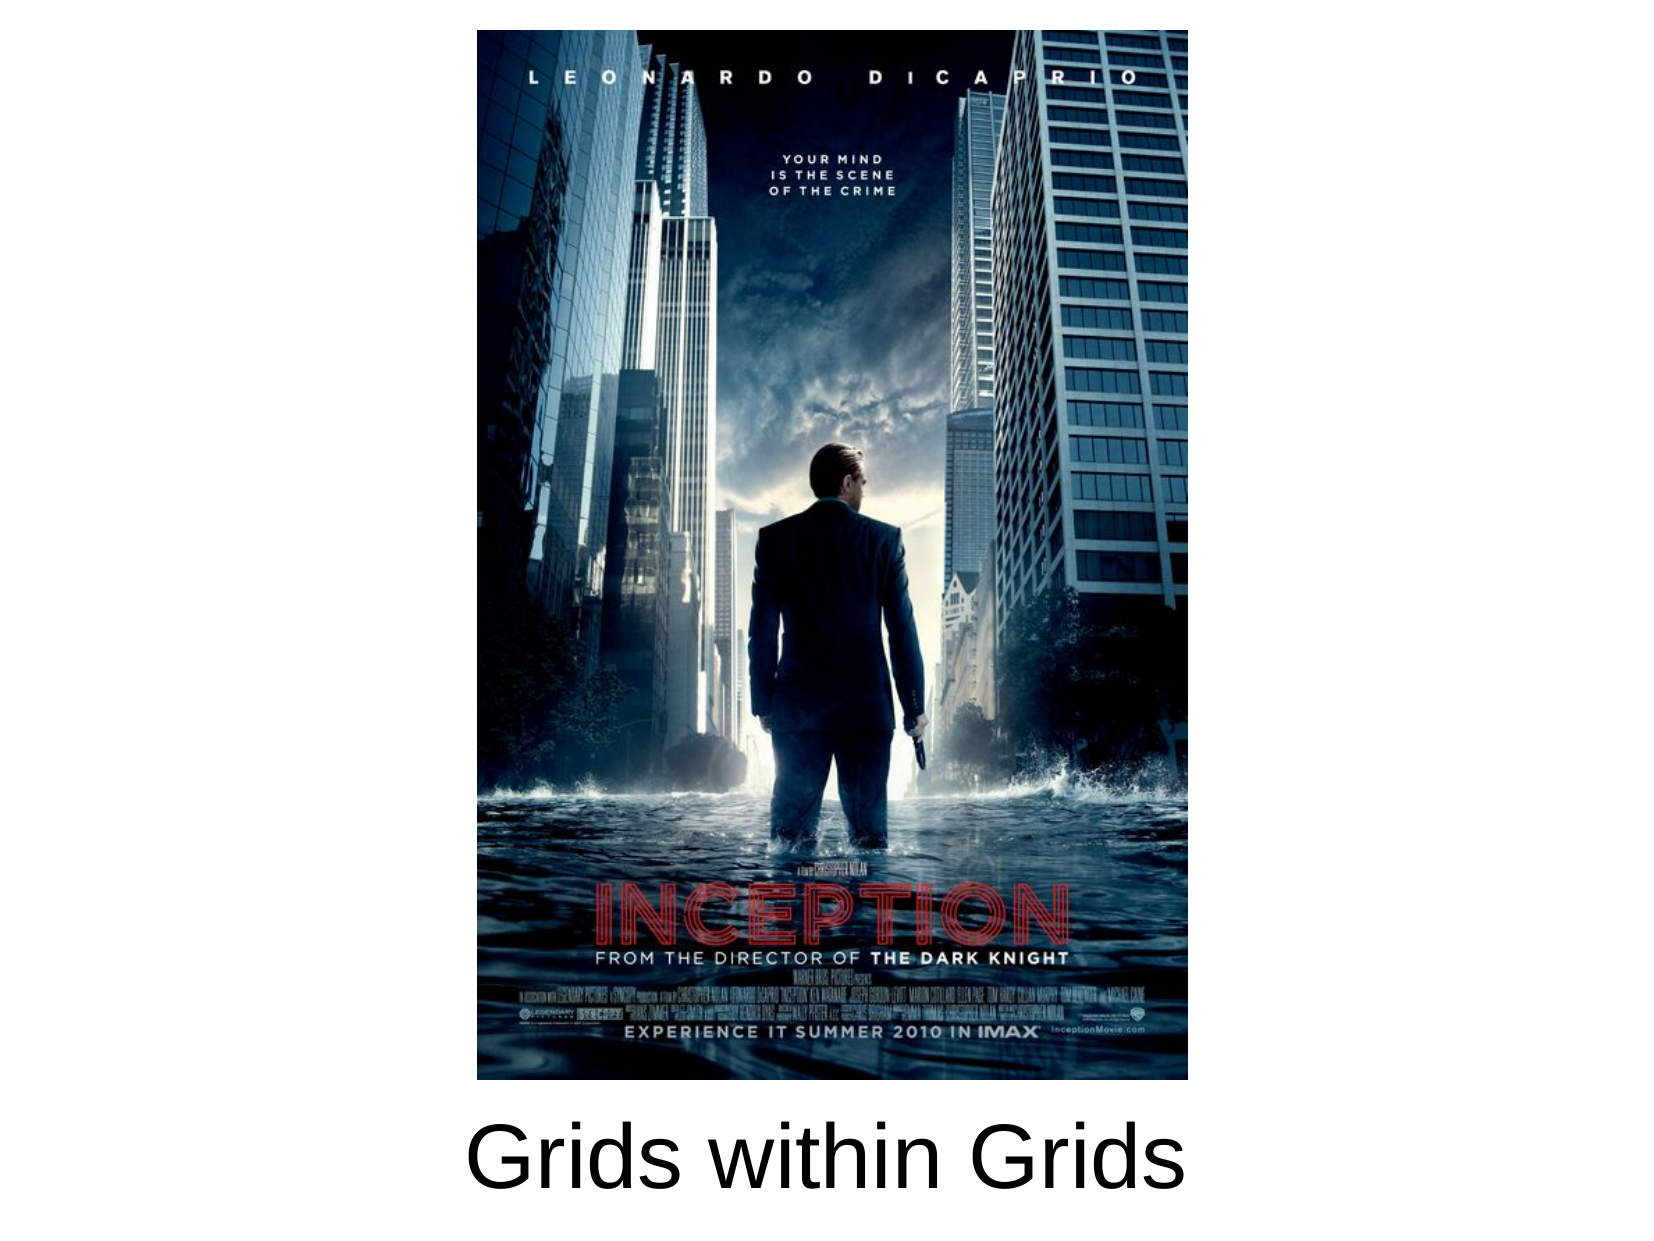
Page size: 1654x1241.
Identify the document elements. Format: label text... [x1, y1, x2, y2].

title Grids within Grids [82, 1053, 1571, 1241]
picture [477, 30, 1188, 1080]
